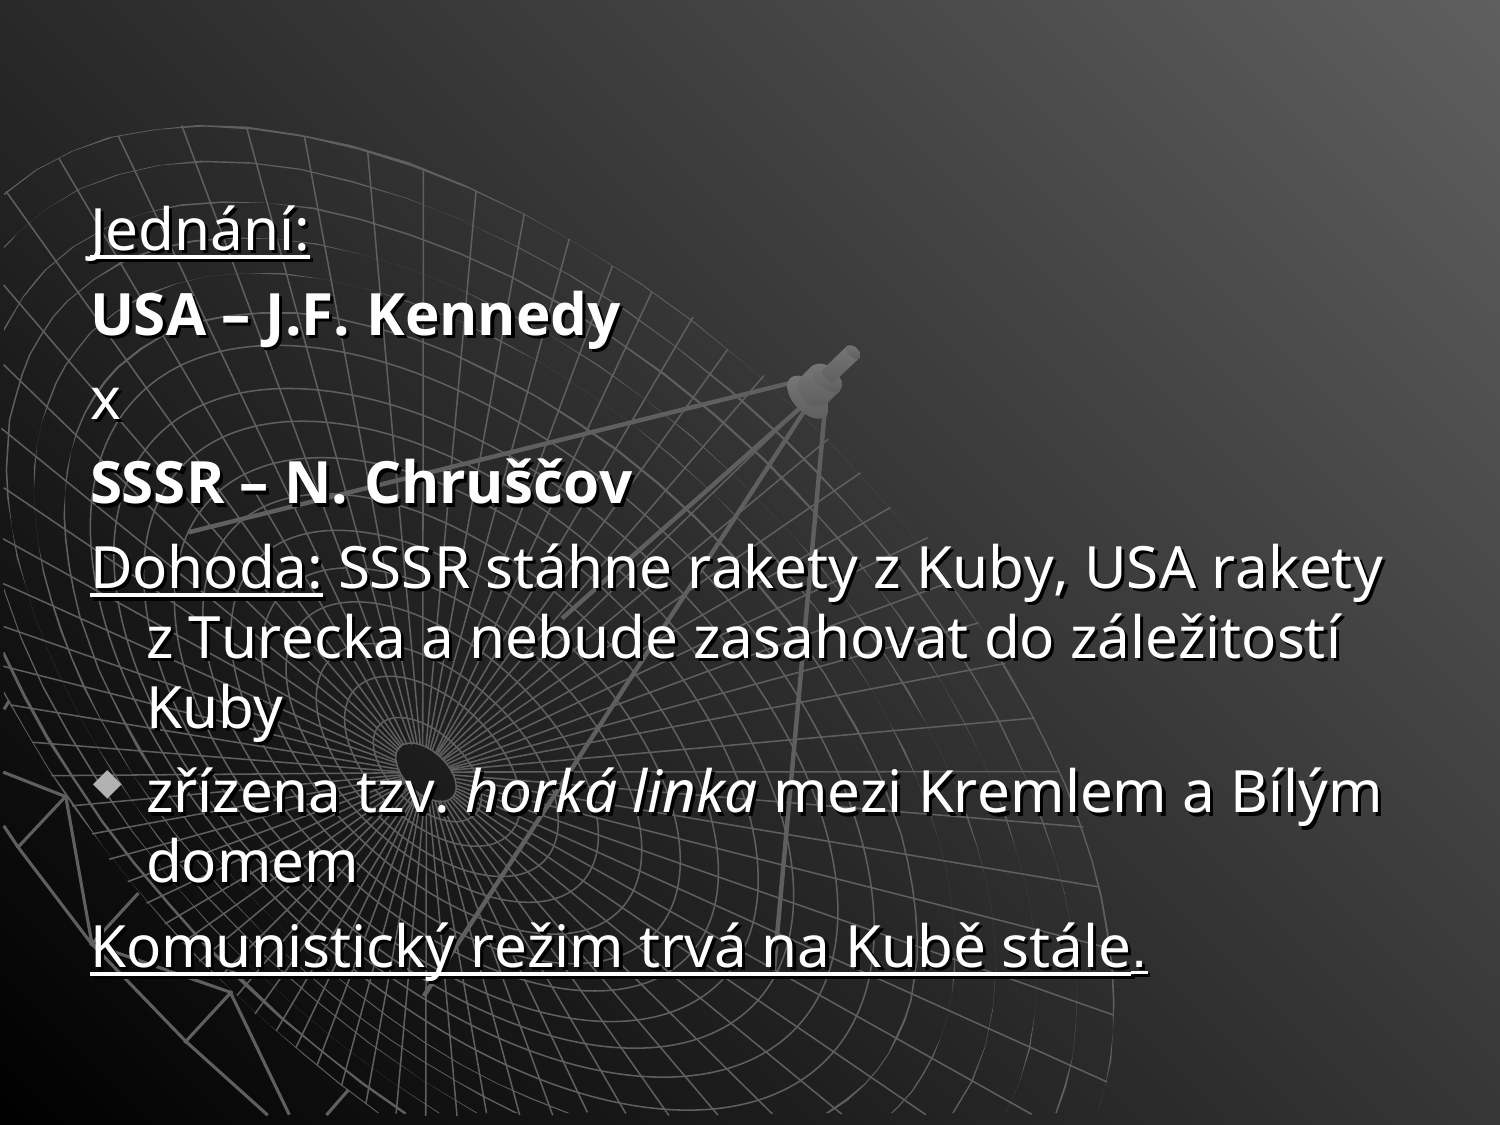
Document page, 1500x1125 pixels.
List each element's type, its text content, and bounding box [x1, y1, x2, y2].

title [75, 45, 1426, 184]
list Jednání: USA – J.F. Kennedy x SSSR – N. Chruščov Dohoda: SSSR stáhne rakety z Kuby, USA rakety z Turecka a nebude zasahovat do záležitostí Kuby zřízena tzv. horká linka mezi Kremlem a Bílým domem Komunistický režim trvá na Kubě stále. [75, 184, 1426, 1072]
